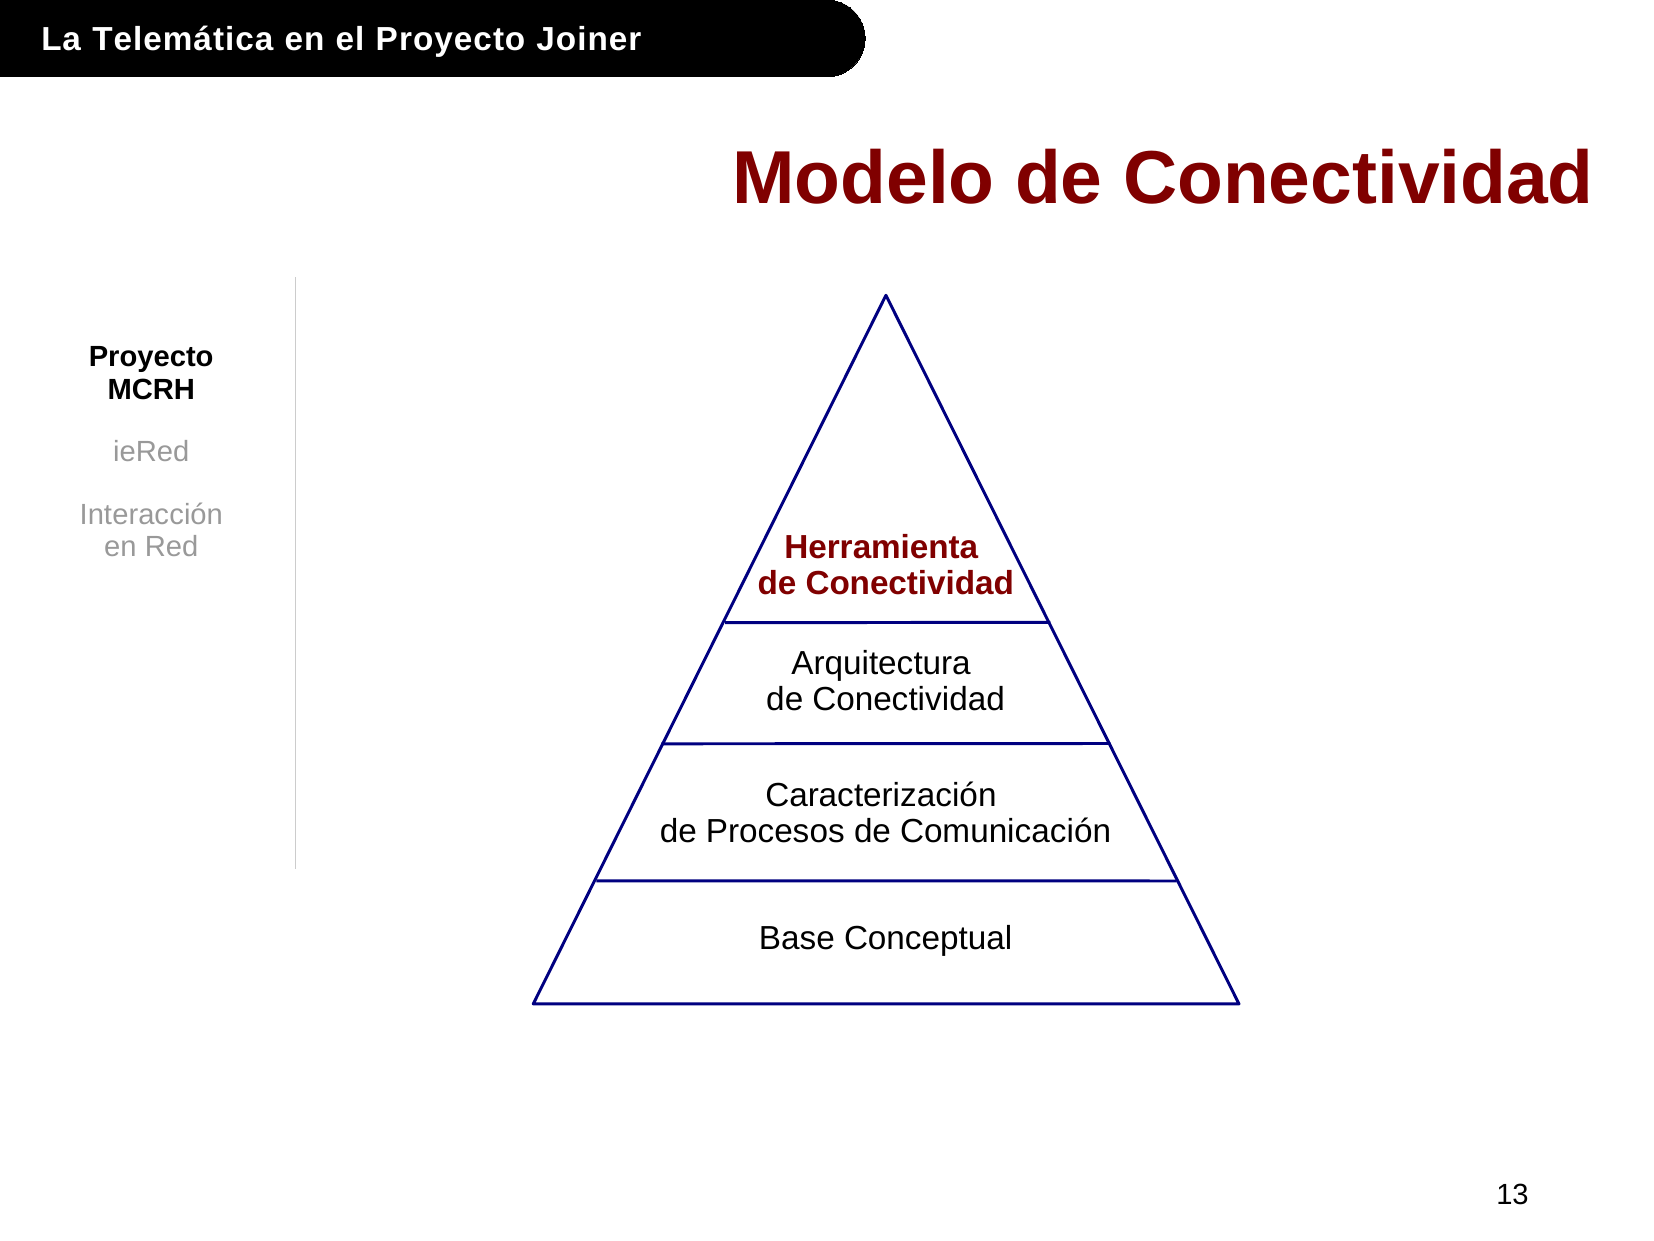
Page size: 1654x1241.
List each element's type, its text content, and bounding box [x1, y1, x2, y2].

list Proyecto MCRH ieRed Interacción en Red [18, 277, 285, 862]
title Modelo de Conectividad [118, 118, 1595, 237]
text_box Caracterización de Procesos de Comunicación [643, 778, 1128, 863]
text_box Base Conceptual [758, 920, 1013, 963]
text_box Arquitectura de Conectividad [766, 646, 1006, 728]
text_box Herramienta de Conectividad [757, 530, 1015, 615]
